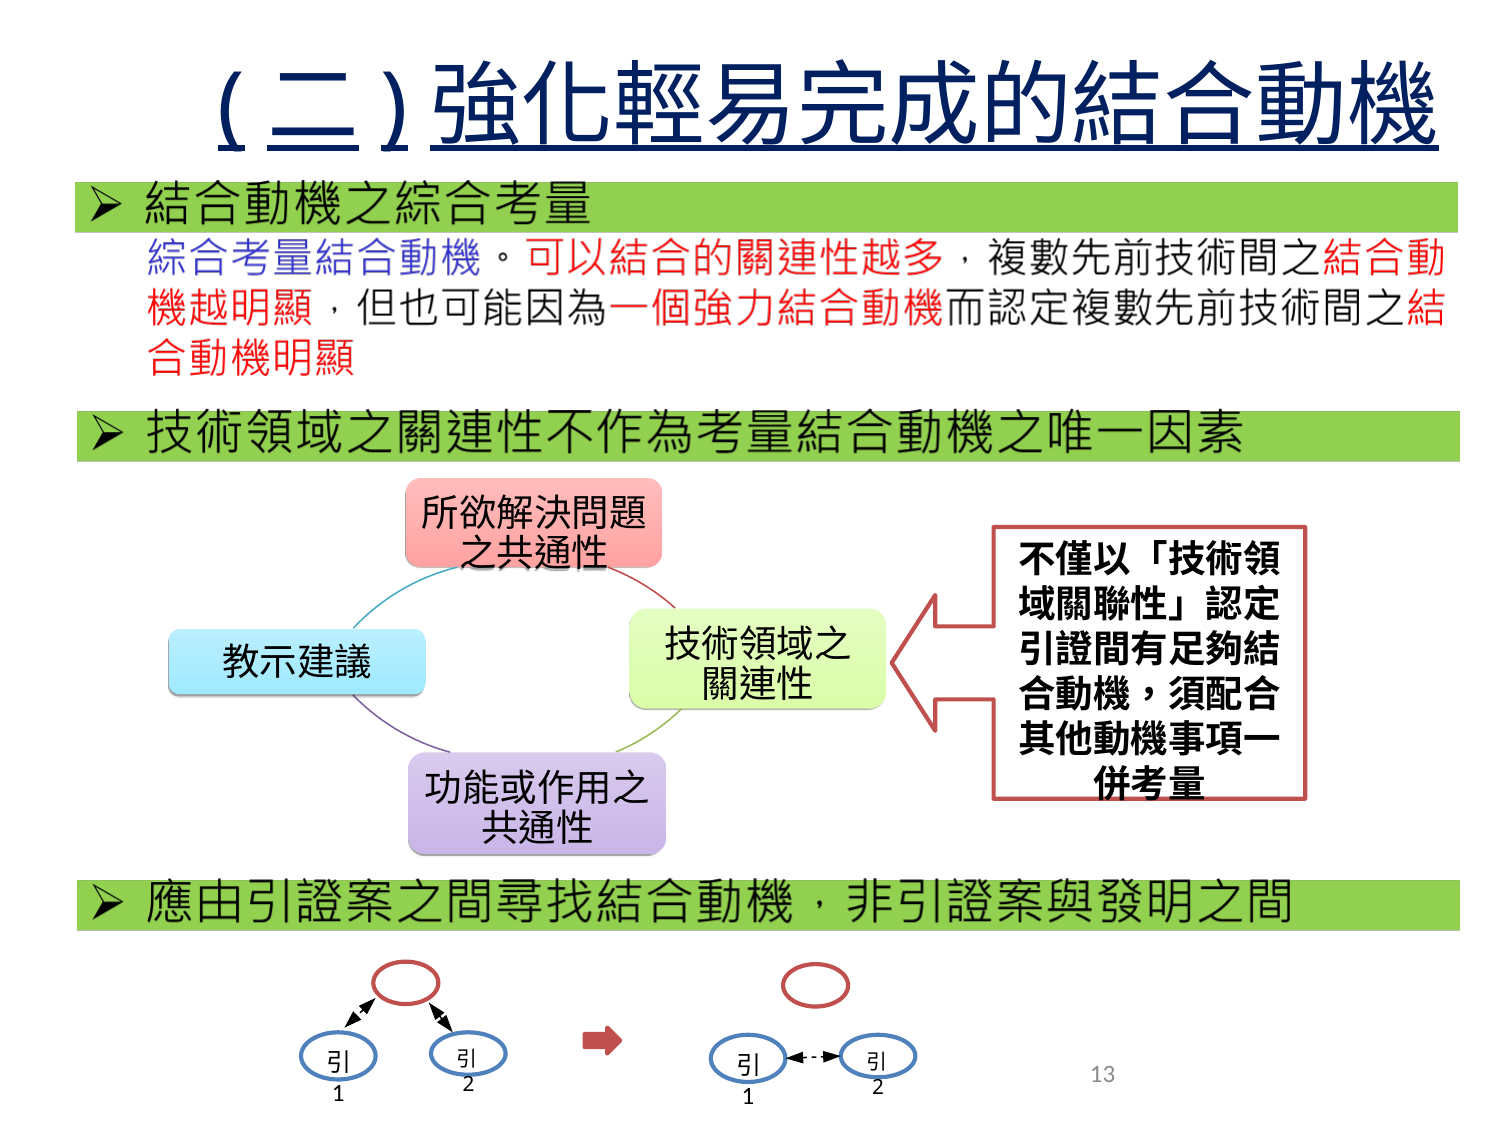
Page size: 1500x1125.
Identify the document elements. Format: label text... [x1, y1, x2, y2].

text_box 引2 [840, 1034, 916, 1078]
picture [76, 857, 1460, 1069]
text_box [373, 961, 439, 1005]
text_box 引1 [301, 1032, 376, 1080]
picture [75, 158, 1460, 598]
text_box 教示建議 [168, 629, 426, 695]
text_box 技術領域之關連性 [629, 608, 887, 709]
text_box [783, 964, 849, 1007]
text_box 功能或作用之共通性 [408, 752, 667, 855]
text_box 不僅以「技術領域關聯性」認定引證間有足夠結合動機，須配合其他動機事項一併考量 [891, 598, 1306, 799]
text_box (二)強化輕易完成的結合動機 [123, 30, 1500, 172]
text_box 引2 [431, 1032, 506, 1075]
text_box 引1 [710, 1034, 786, 1082]
text_box [584, 1027, 621, 1054]
text_box 13 [1074, 1069, 1426, 1103]
